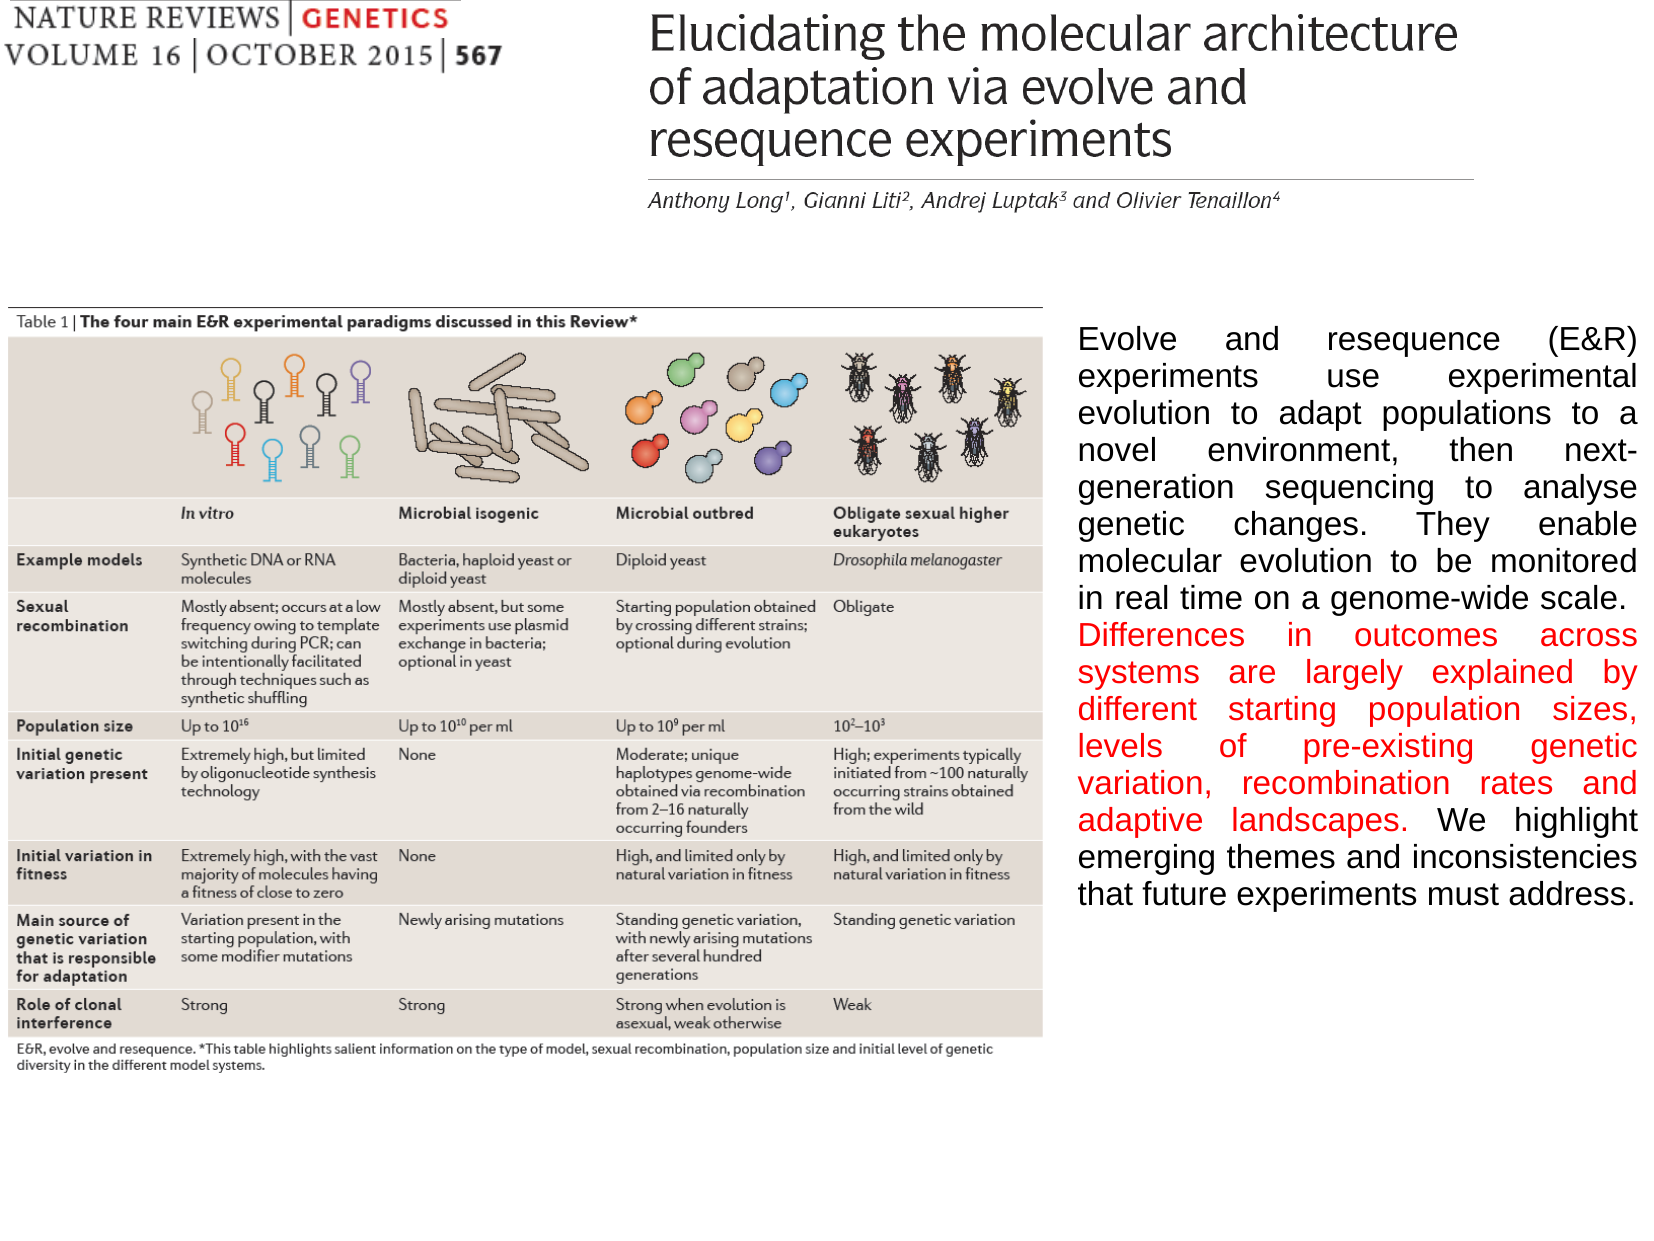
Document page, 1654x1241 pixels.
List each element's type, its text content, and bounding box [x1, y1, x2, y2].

picture [637, 3, 1477, 228]
text_box Evolve and resequence (E&R) experiments use experimental evolution to adapt populations to a novel environment, then next-generation sequencing to analyse genetic changes. They enable molecular evolution to be monitored in real time on a genome-wide scale. Differences in outcomes across systems are largely explained by different starting population sizes, levels of pre-existing genetic variation, recombination rates and adaptive landscapes. We highlight emerging themes and inconsistencies that future experiments must address. [1062, 312, 1654, 1177]
picture [1, 301, 1050, 1081]
picture [0, 0, 521, 83]
